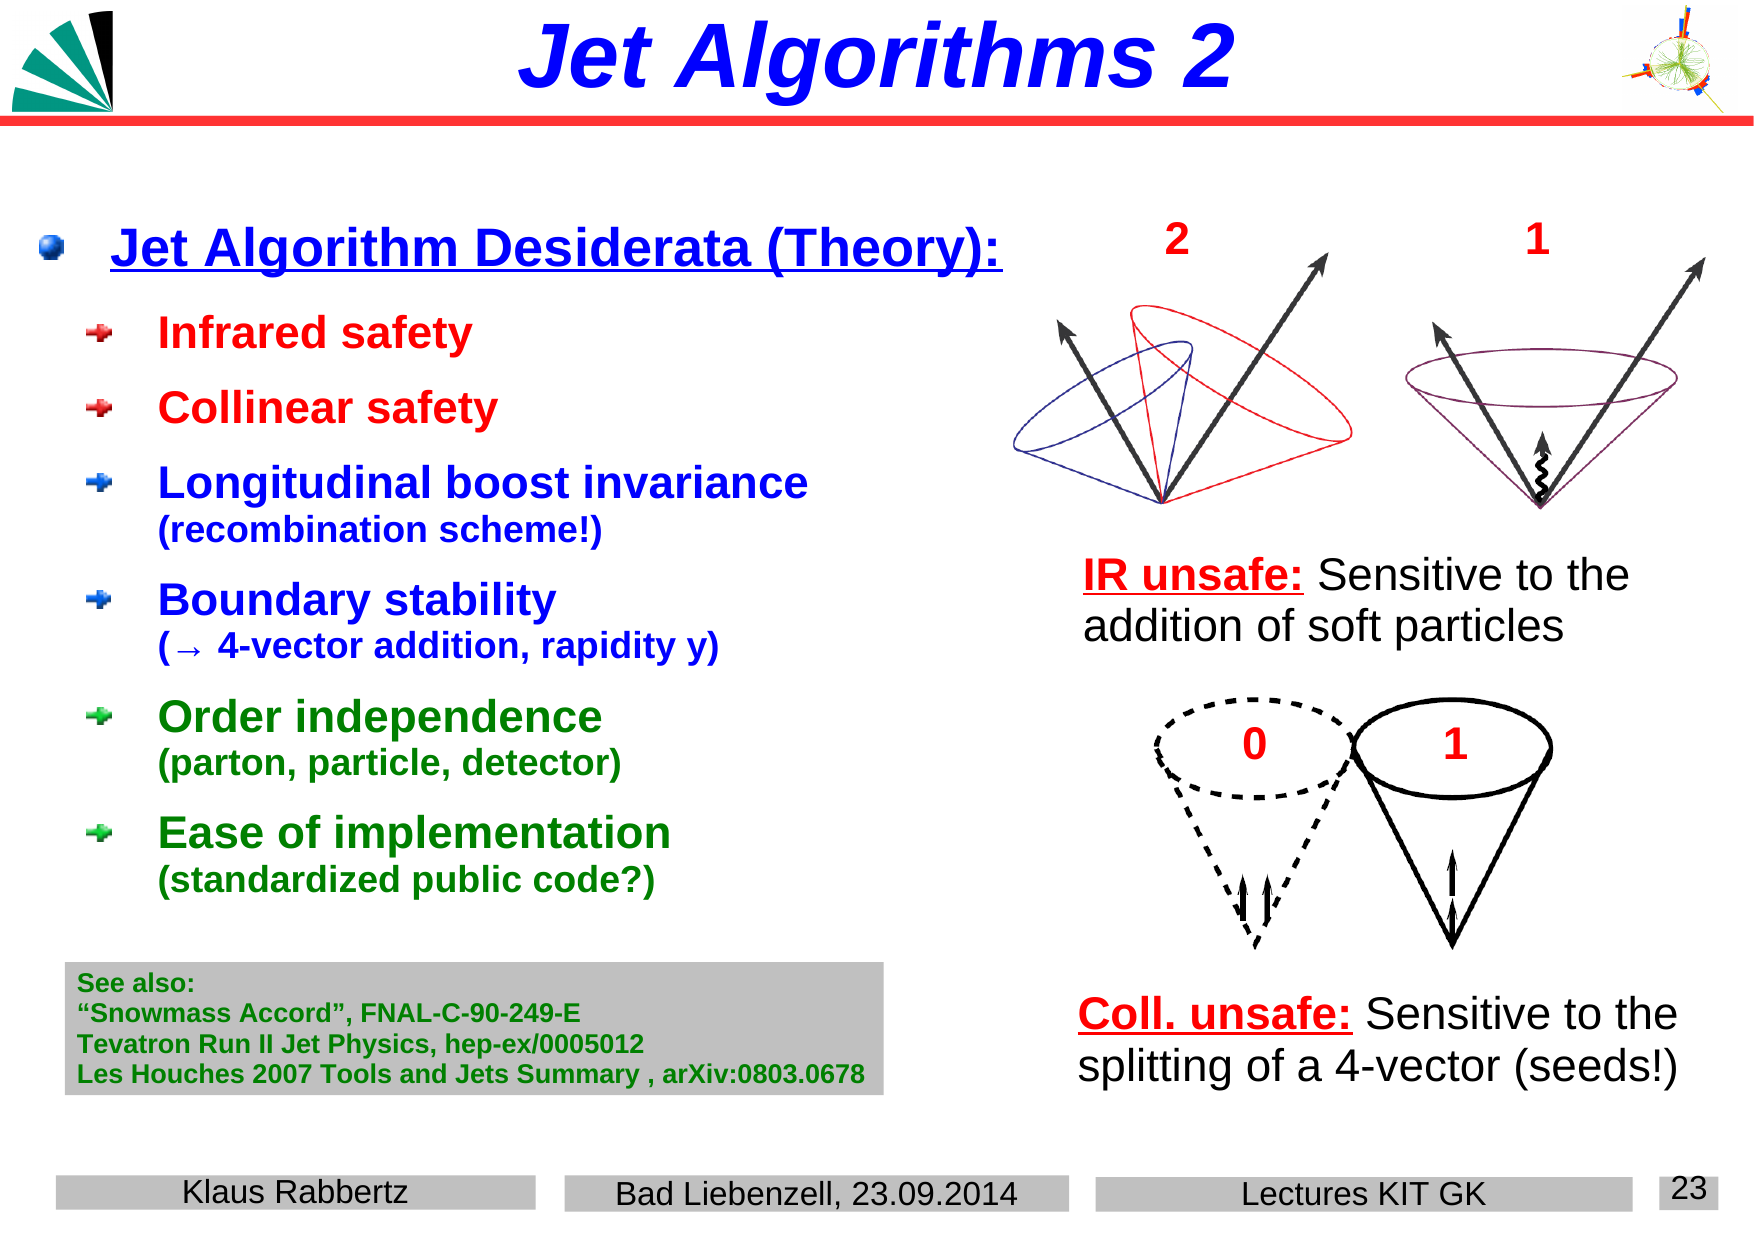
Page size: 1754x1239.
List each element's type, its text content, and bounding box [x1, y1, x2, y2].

picture [1150, 691, 1560, 960]
list Jet Algorithm Desiderata (Theory): Infrared safety Collinear safety Longitudinal boost invariance (recombination scheme!) Boundary stability (→ 4-vector addition, rapidity y) Order independence (parton, particle, detector) Ease of implementation (standardized public code?) [27, 217, 1030, 902]
text_box 2 [1152, 206, 1202, 271]
picture [1030, 243, 1353, 510]
picture [1622, 5, 1738, 113]
picture [1397, 247, 1713, 516]
text_box Coll. unsafe: Sensitive to the splitting of a 4-vector (seeds!) [1065, 982, 1692, 1097]
title Jet Algorithms 2 [153, 0, 1600, 113]
text_box 0 [1230, 712, 1280, 776]
text_box IR unsafe: Sensitive to the addition of soft particles [1071, 542, 1643, 657]
text_box 1 [1431, 712, 1481, 776]
text_box See also: “Snowmass Accord”, FNAL-C-90-249-E Tevatron Run II Jet Physics, hep-ex/0005012 Les Houches 2007 Tools and Jets Summary , arXiv:0803.0678 [64, 962, 881, 1096]
picture [12, 11, 113, 113]
text_box 1 [1512, 206, 1563, 271]
